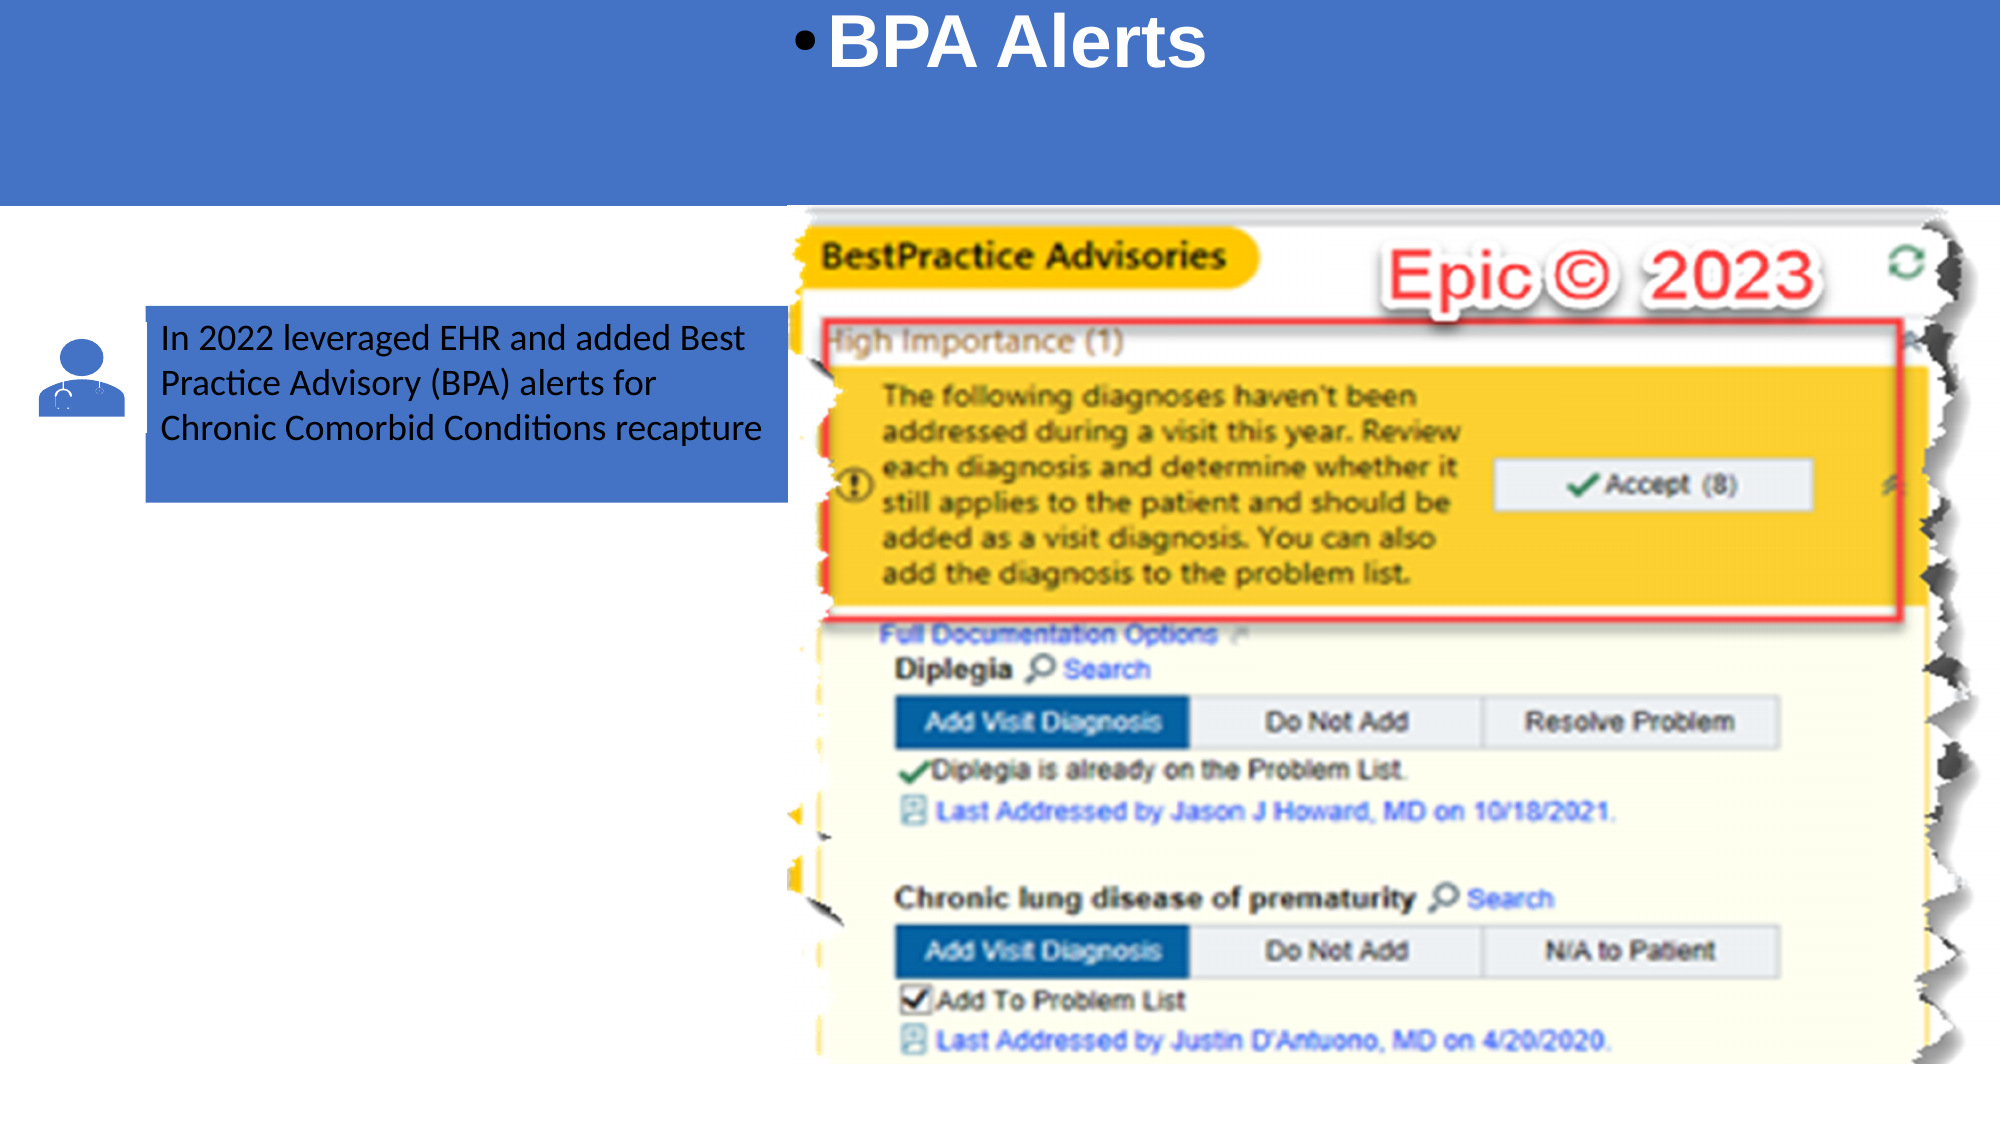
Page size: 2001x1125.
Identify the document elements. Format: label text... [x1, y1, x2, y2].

table_header BPA Alerts [0, 0, 2000, 206]
text_box In 2022 leveraged EHR and added Best Practice Advisory (BPA) alerts for Chronic Comorbid Conditions recapture [145, 305, 788, 503]
picture [787, 206, 2000, 1064]
text_box [18, 323, 146, 432]
